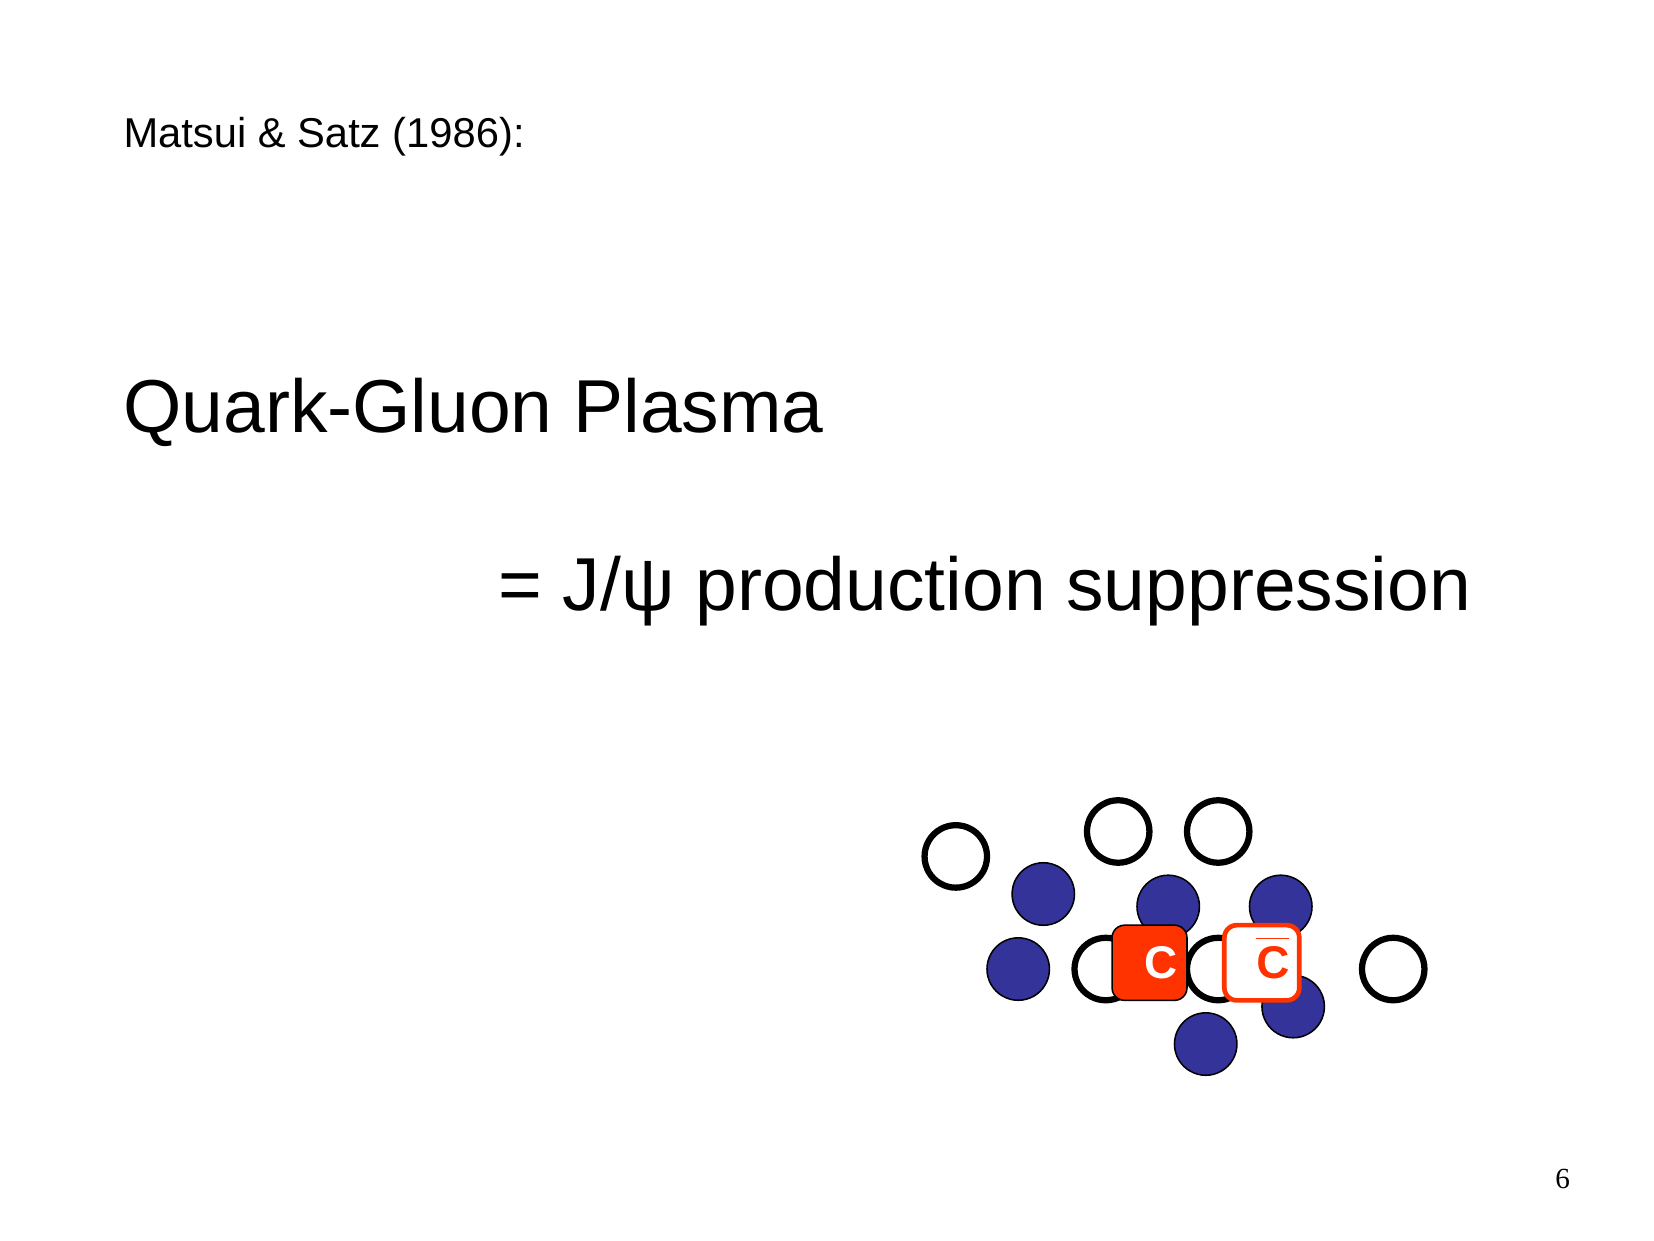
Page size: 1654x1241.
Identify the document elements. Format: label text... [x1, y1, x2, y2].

list Matsui & Satz (1986): Quark-Gluon Plasma = J/ψ production suppression [105, 104, 1548, 1088]
